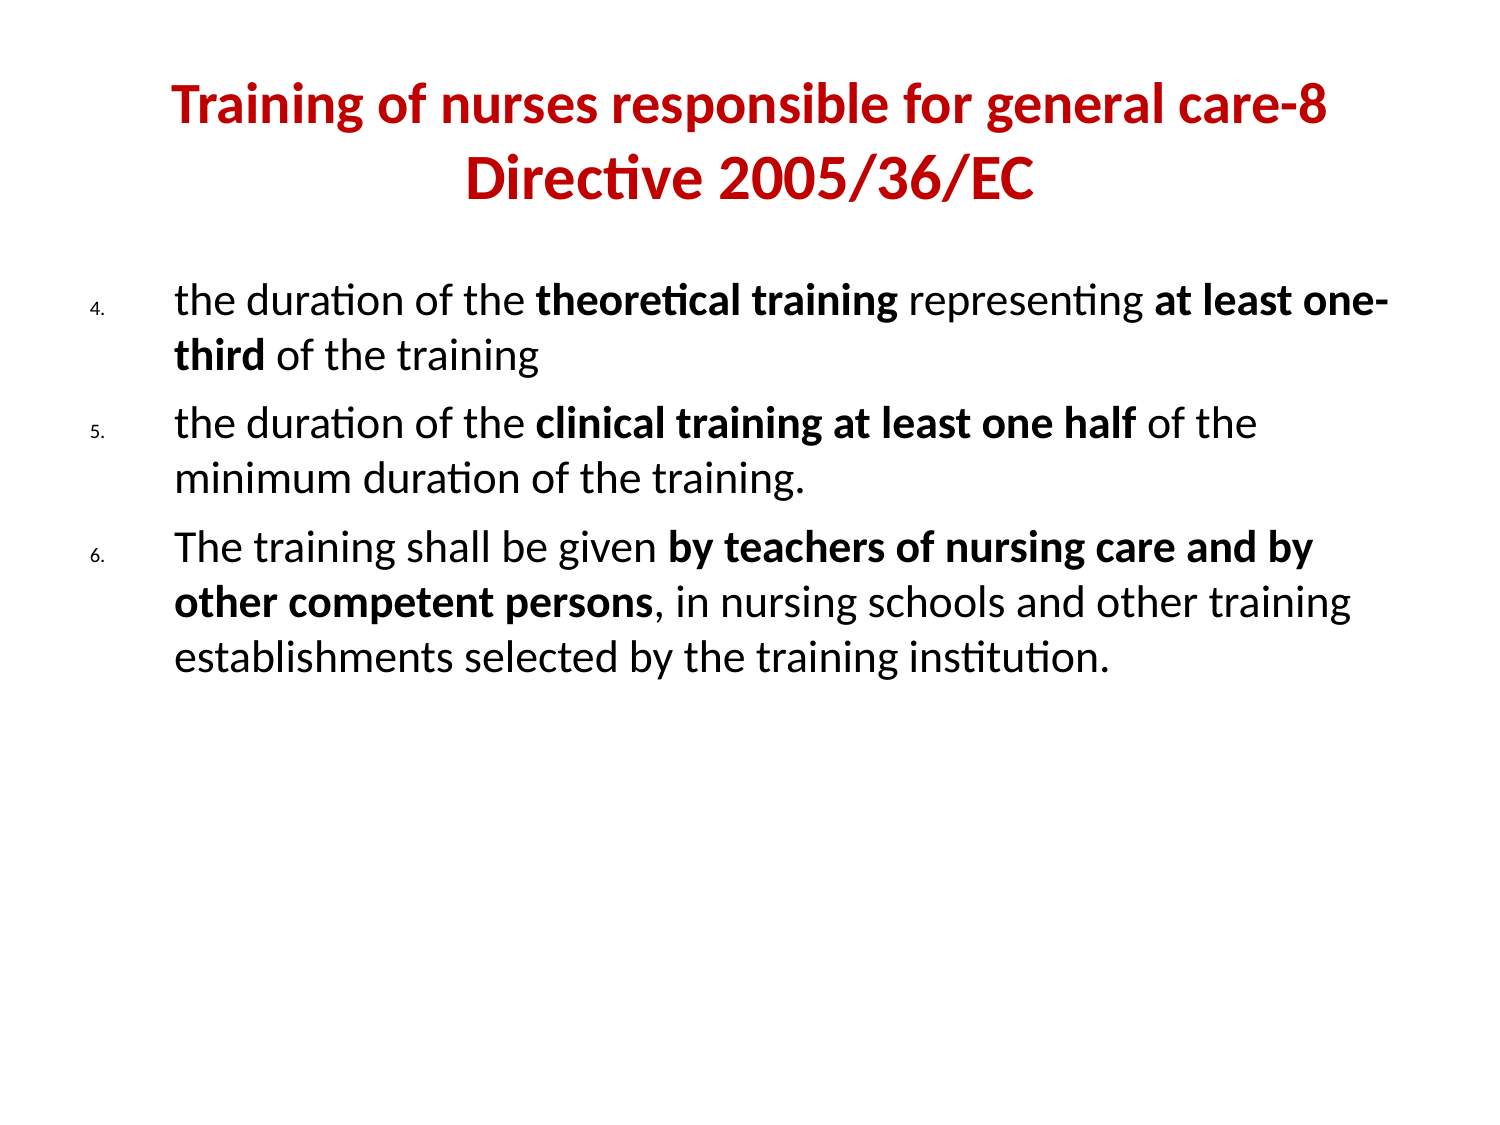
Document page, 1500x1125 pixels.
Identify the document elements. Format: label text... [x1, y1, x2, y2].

title Training of nurses responsible for general care-8 Directive 2005/36/EC [75, 45, 1425, 233]
list the duration of the theoretical training representing at least one-third of the training the duration of the clinical training at least one half of the minimum duration of the training. The training shall be given by teachers of nursing care and by other competent persons, in nursing schools and other training establishments selected by the training institution. [75, 262, 1425, 1005]
